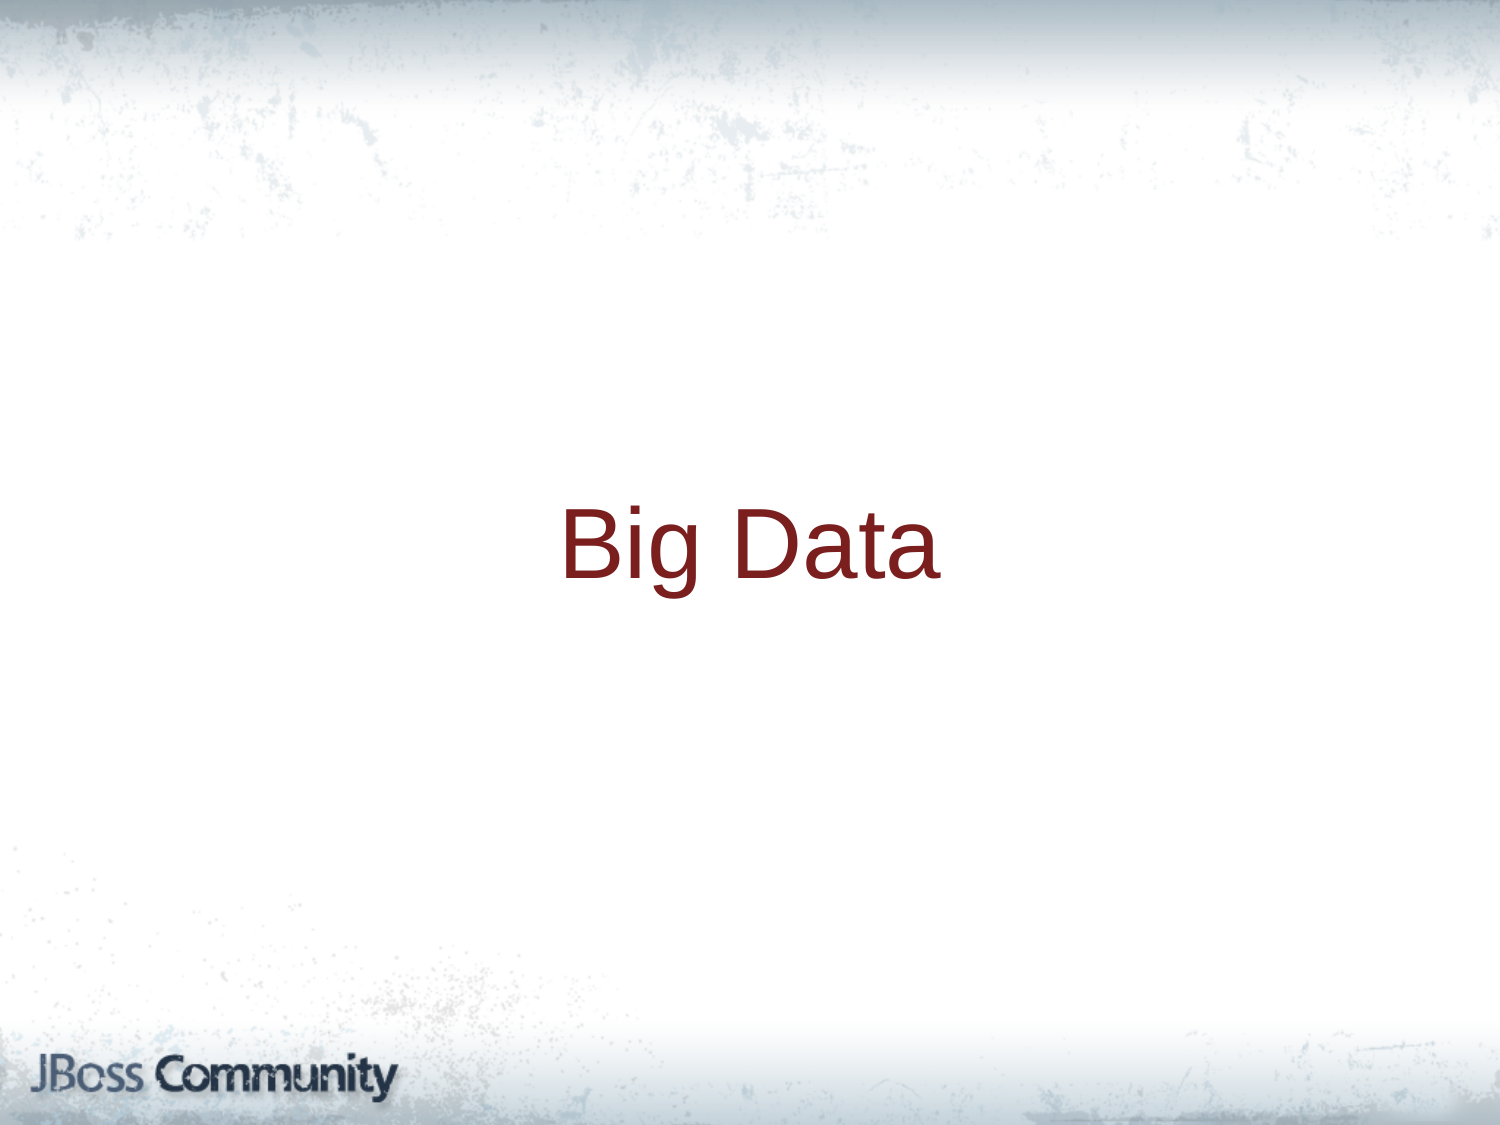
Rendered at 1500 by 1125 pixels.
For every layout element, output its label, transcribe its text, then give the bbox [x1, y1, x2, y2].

subtitle Big Data [112, 76, 1388, 1001]
picture [0, 0, 1500, 1125]
